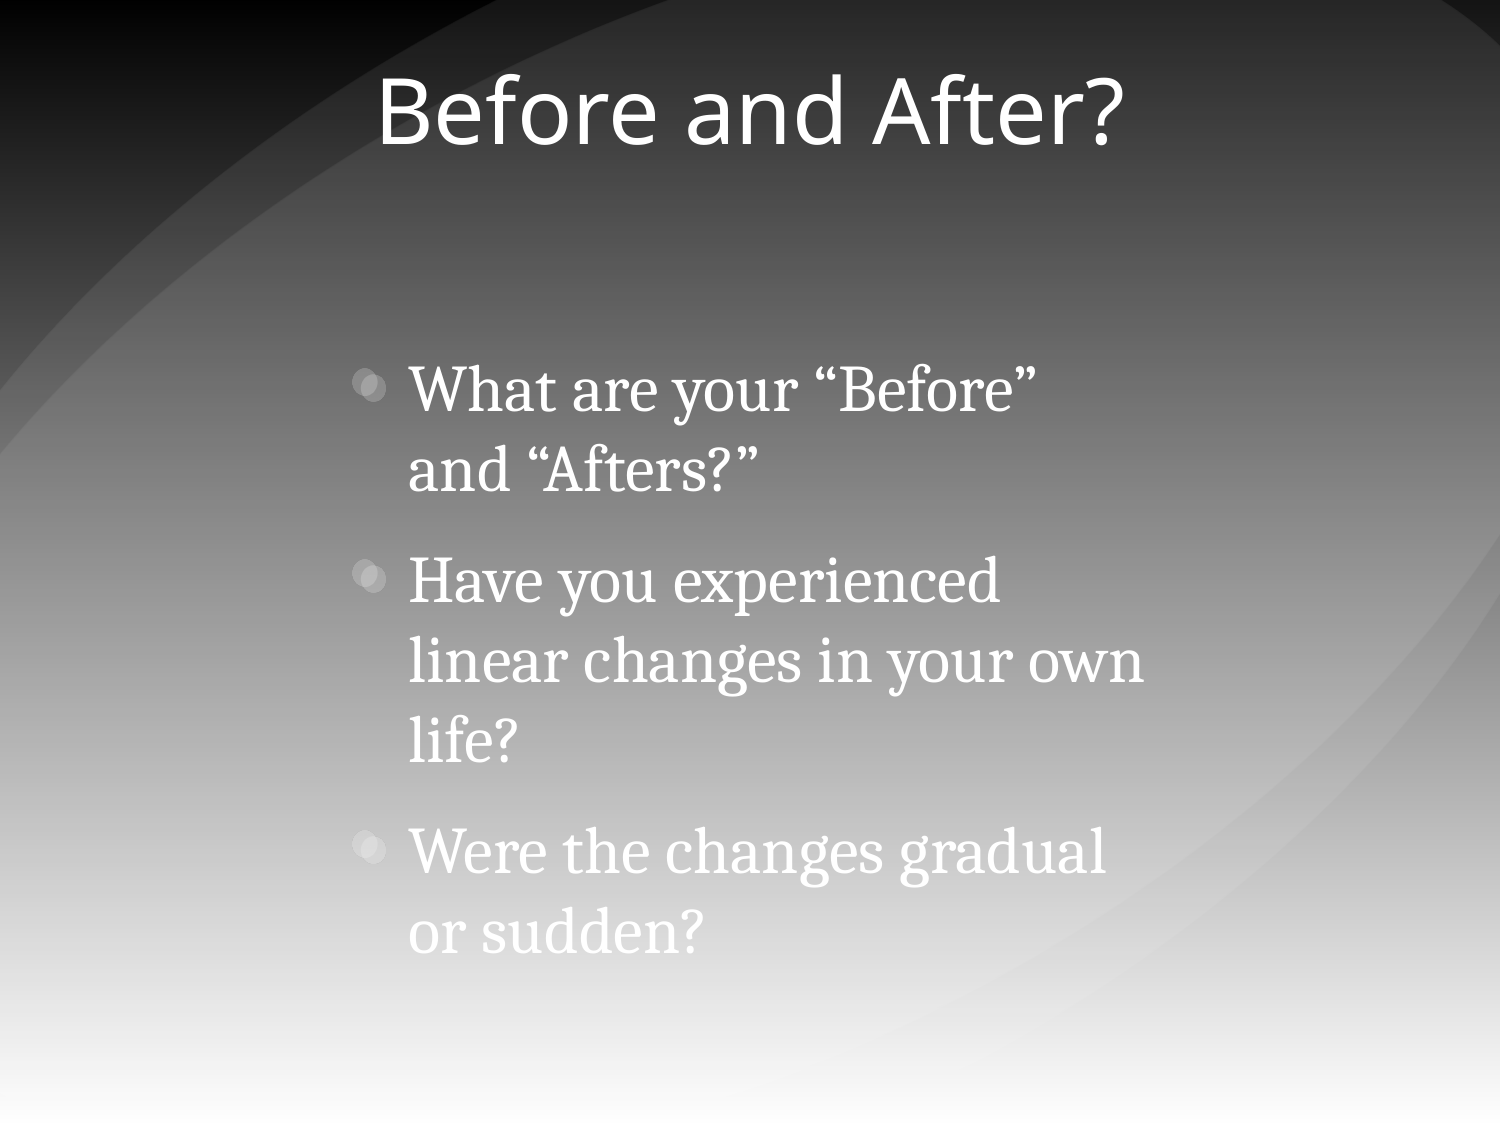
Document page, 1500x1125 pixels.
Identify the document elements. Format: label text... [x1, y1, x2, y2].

picture [0, 0, 1500, 1125]
list What are your “Before” and “Afters?” Have you experienced linear changes in your own life? Were the changes gradual or sudden? [337, 337, 1163, 975]
title Before and After? [283, 45, 1216, 288]
